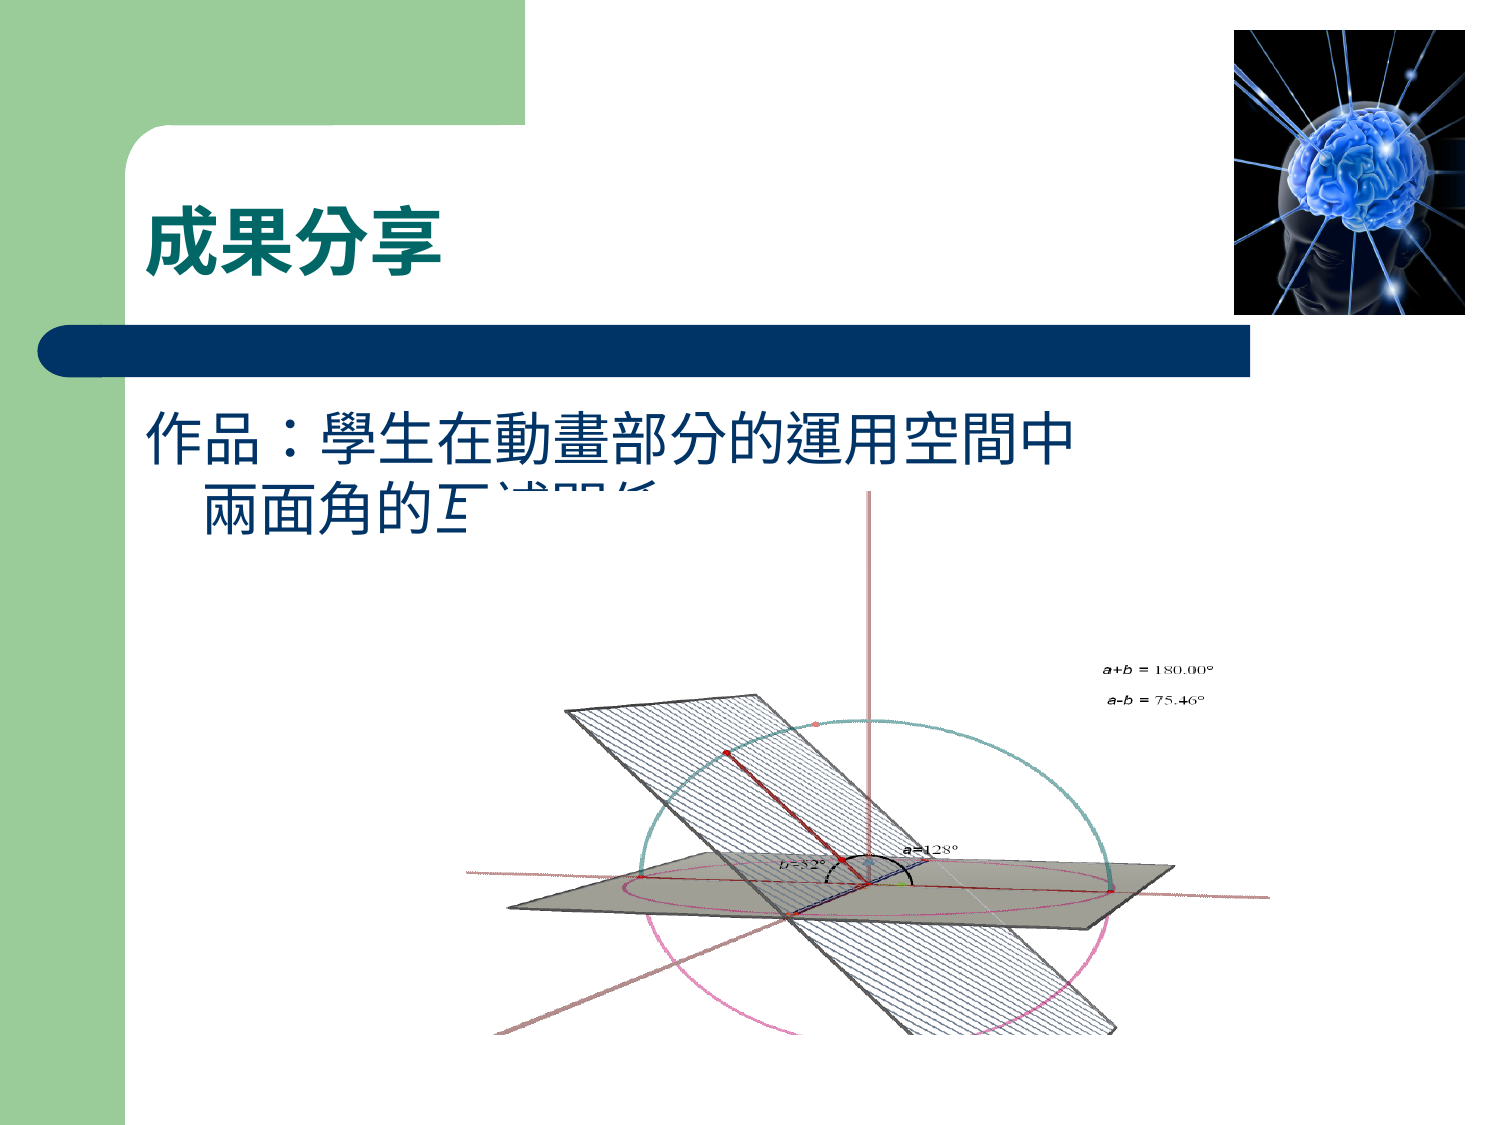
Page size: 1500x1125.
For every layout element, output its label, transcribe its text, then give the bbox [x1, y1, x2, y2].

title 成果分享 [136, 136, 1234, 301]
list 作品：學生在動畫部分的運用空間中兩面角的互補關係。 [137, 387, 1400, 999]
picture [1234, 30, 1465, 315]
picture [466, 491, 1270, 1035]
